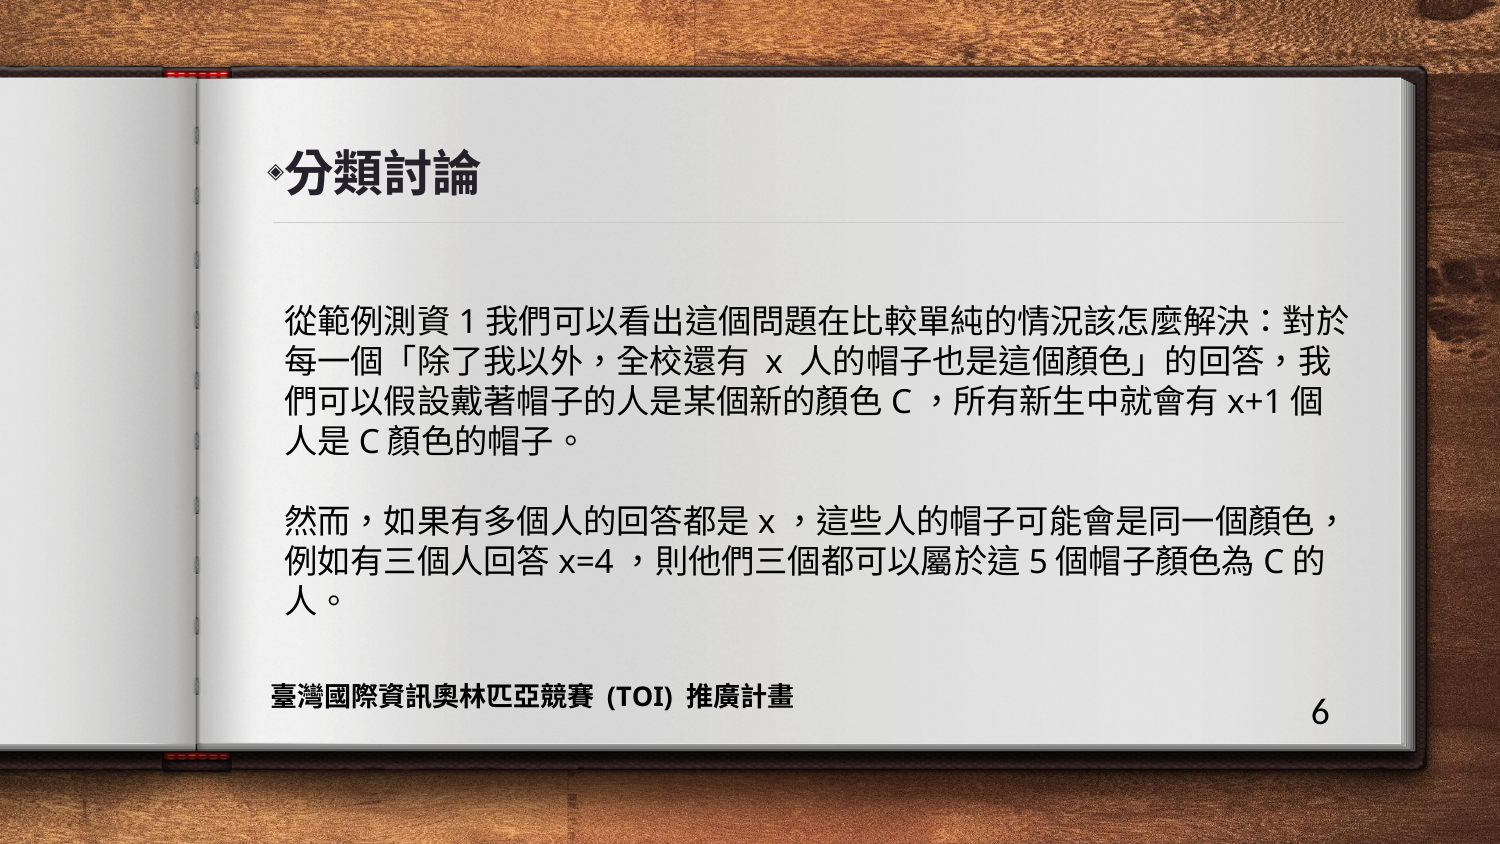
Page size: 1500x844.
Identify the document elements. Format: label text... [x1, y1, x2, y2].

text_box [1295, 672, 1386, 737]
list 分類討論 [252, 126, 1194, 216]
text_box 從範例測資1我們可以看出這個問題在比較單純的情況該怎麼解決：對於每一個「除了我以外，全校還有 x 人的帽子也是這個顏色」的回答，我們可以假設戴著帽子的人是某個新的顏色C，所有新生中就會有x+1個人是C顏色的帽子。 然而，如果有多個人的回答都是x，這些人的帽子可能會是同一個顏色，例如有三個人回答x=4，則他們三個都可以屬於這5個帽子顏色為C的人。 [269, 293, 1367, 592]
